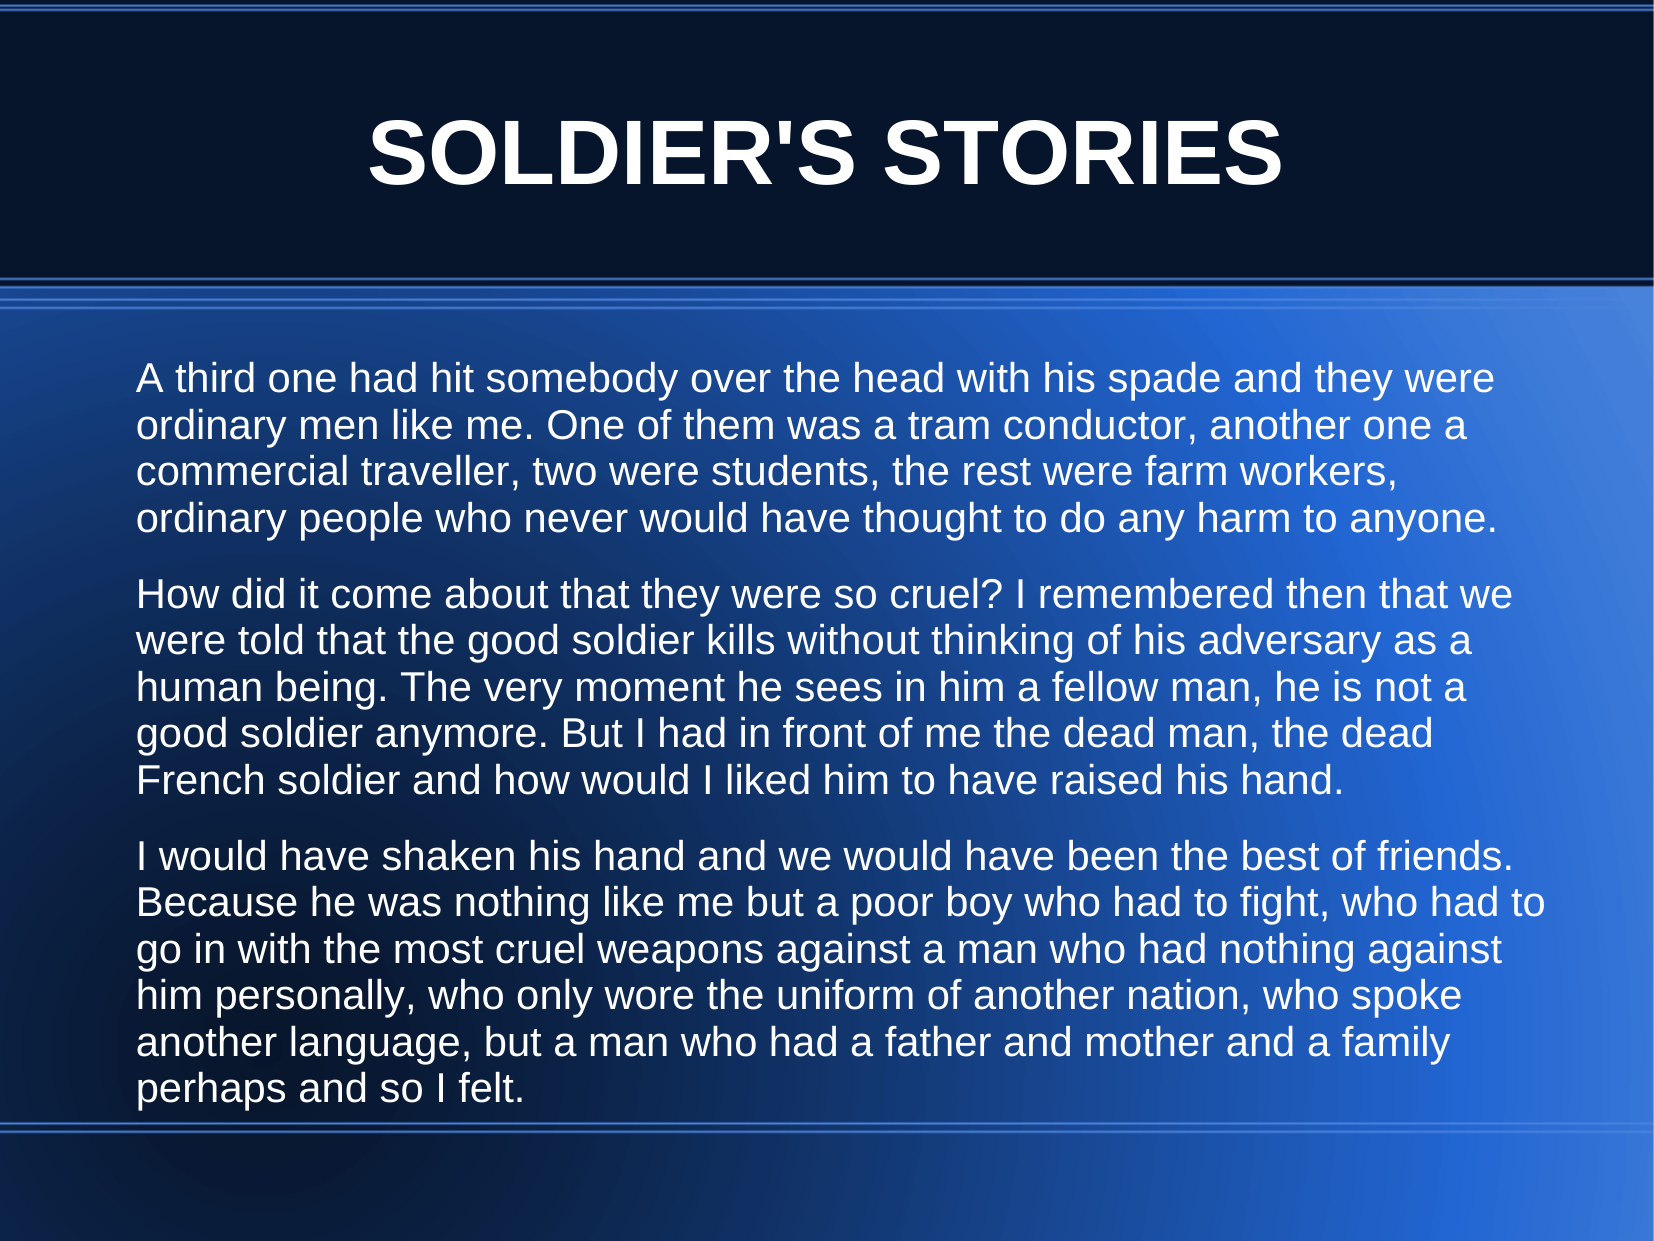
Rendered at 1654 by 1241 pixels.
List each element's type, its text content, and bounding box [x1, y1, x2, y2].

title SOLDIER'S STORIES [82, 49, 1571, 257]
list A third one had hit somebody over the head with his spade and they were ordinary men like me. One of them was a tram conductor, another one a commercial traveller, two were students, the rest were farm workers, ordinary people who never would have thought to do any harm to anyone. How did it come about that they were so cruel? I remembered then that we were told that the good soldier kills without thinking of his adversary as a human being. The very moment he sees in him a fellow man, he is not a good soldier anymore. But I had in front of me the dead man, the dead French soldier and how would I liked him to have raised his hand. I would have shaken his hand and we would have been the best of friends. Because he was nothing like me but a poor boy who had to fight, who had to go in with the most cruel weapons against a man who had nothing against him personally, who only wore the uniform of another nation, who spoke another language, but a man who had a father and mother and a family perhaps and so I felt. [64, 355, 1554, 1188]
picture [0, 0, 1654, 1241]
